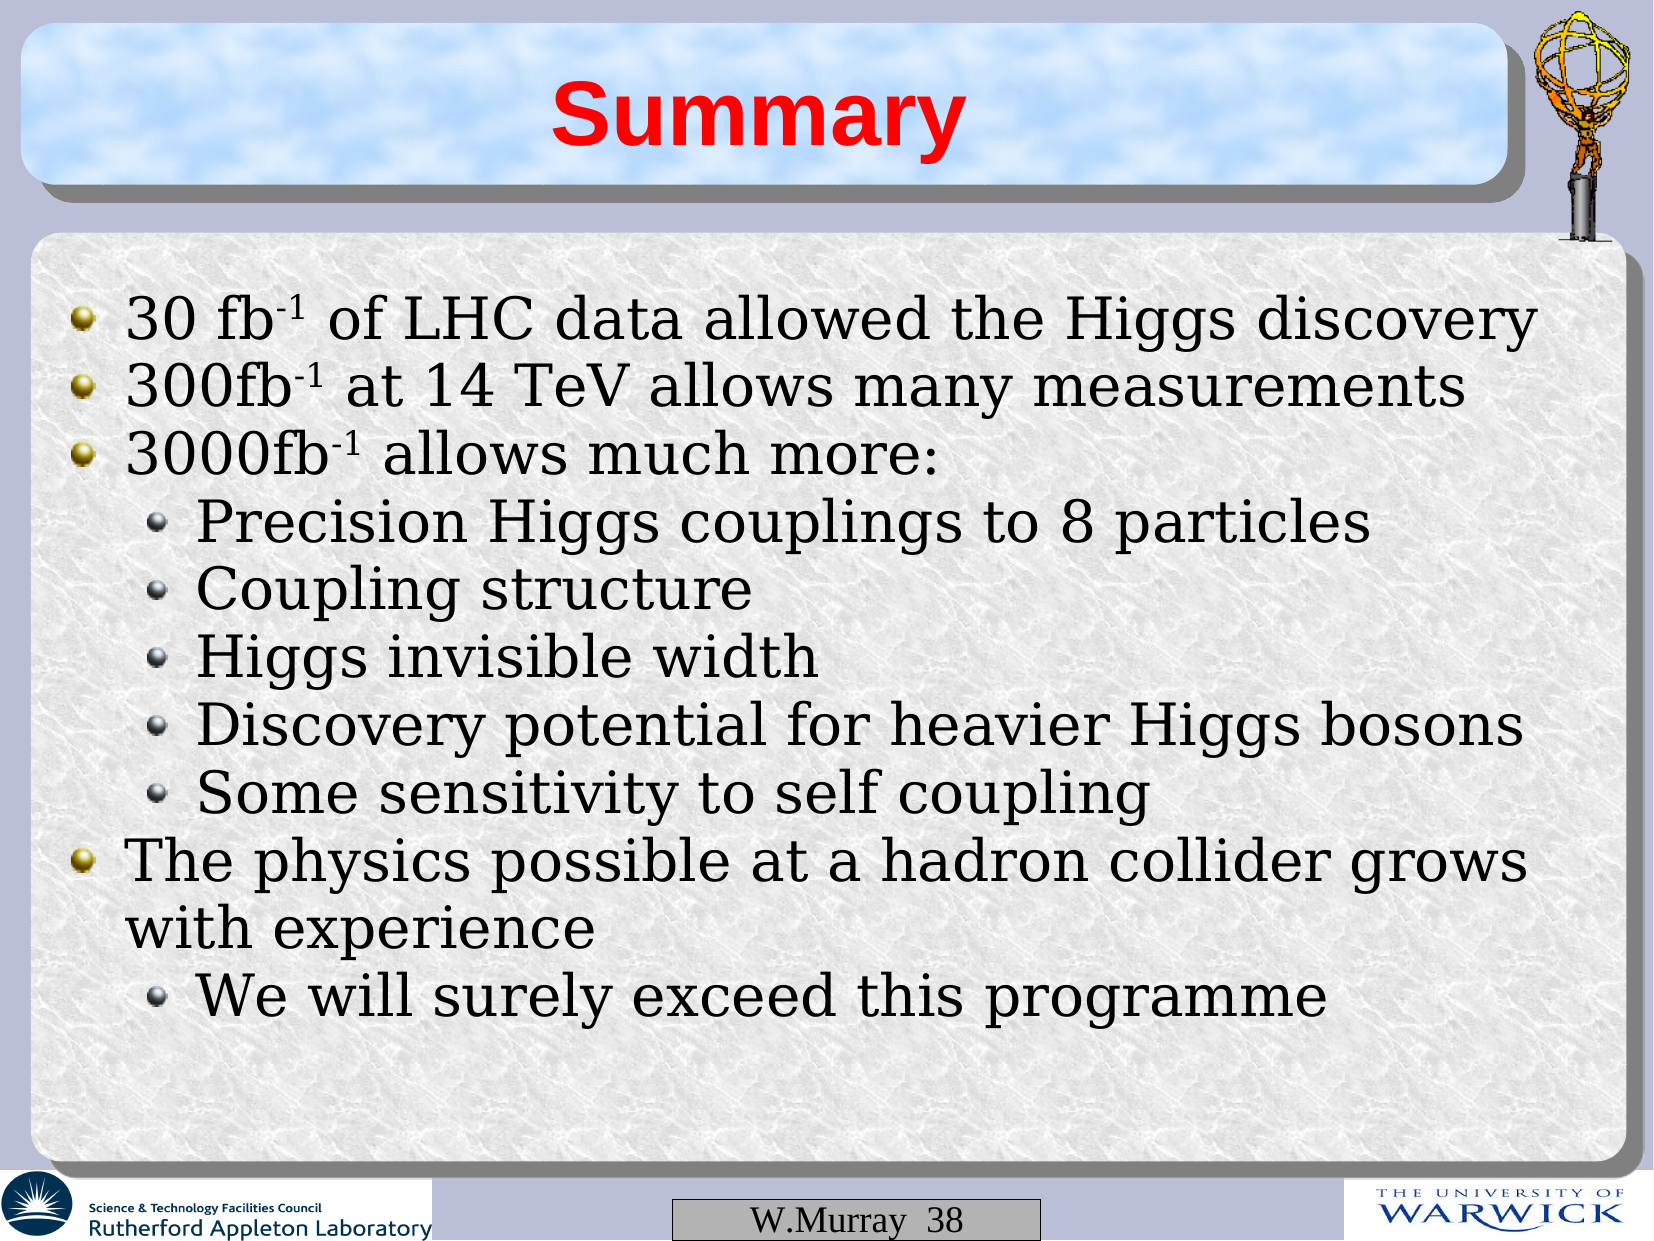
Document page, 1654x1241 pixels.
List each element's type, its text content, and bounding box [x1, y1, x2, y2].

title Summary [29, 39, 1489, 190]
picture [0, 1170, 432, 1241]
picture [1344, 1170, 1654, 1241]
list 30 fb-1 of LHC data allowed the Higgs discovery 300fb-1 at 14 TeV allows many measurements 3000fb-1 allows much more: Precision Higgs couplings to 8 particles Coupling structure Higgs invisible width Discovery potential for heavier Higgs bosons Some sensitivity to self coupling The physics possible at a hadron collider grows with experience We will surely exceed this programme [53, 285, 1588, 1178]
picture [20, 22, 1508, 181]
picture [30, 0, 1654, 1162]
